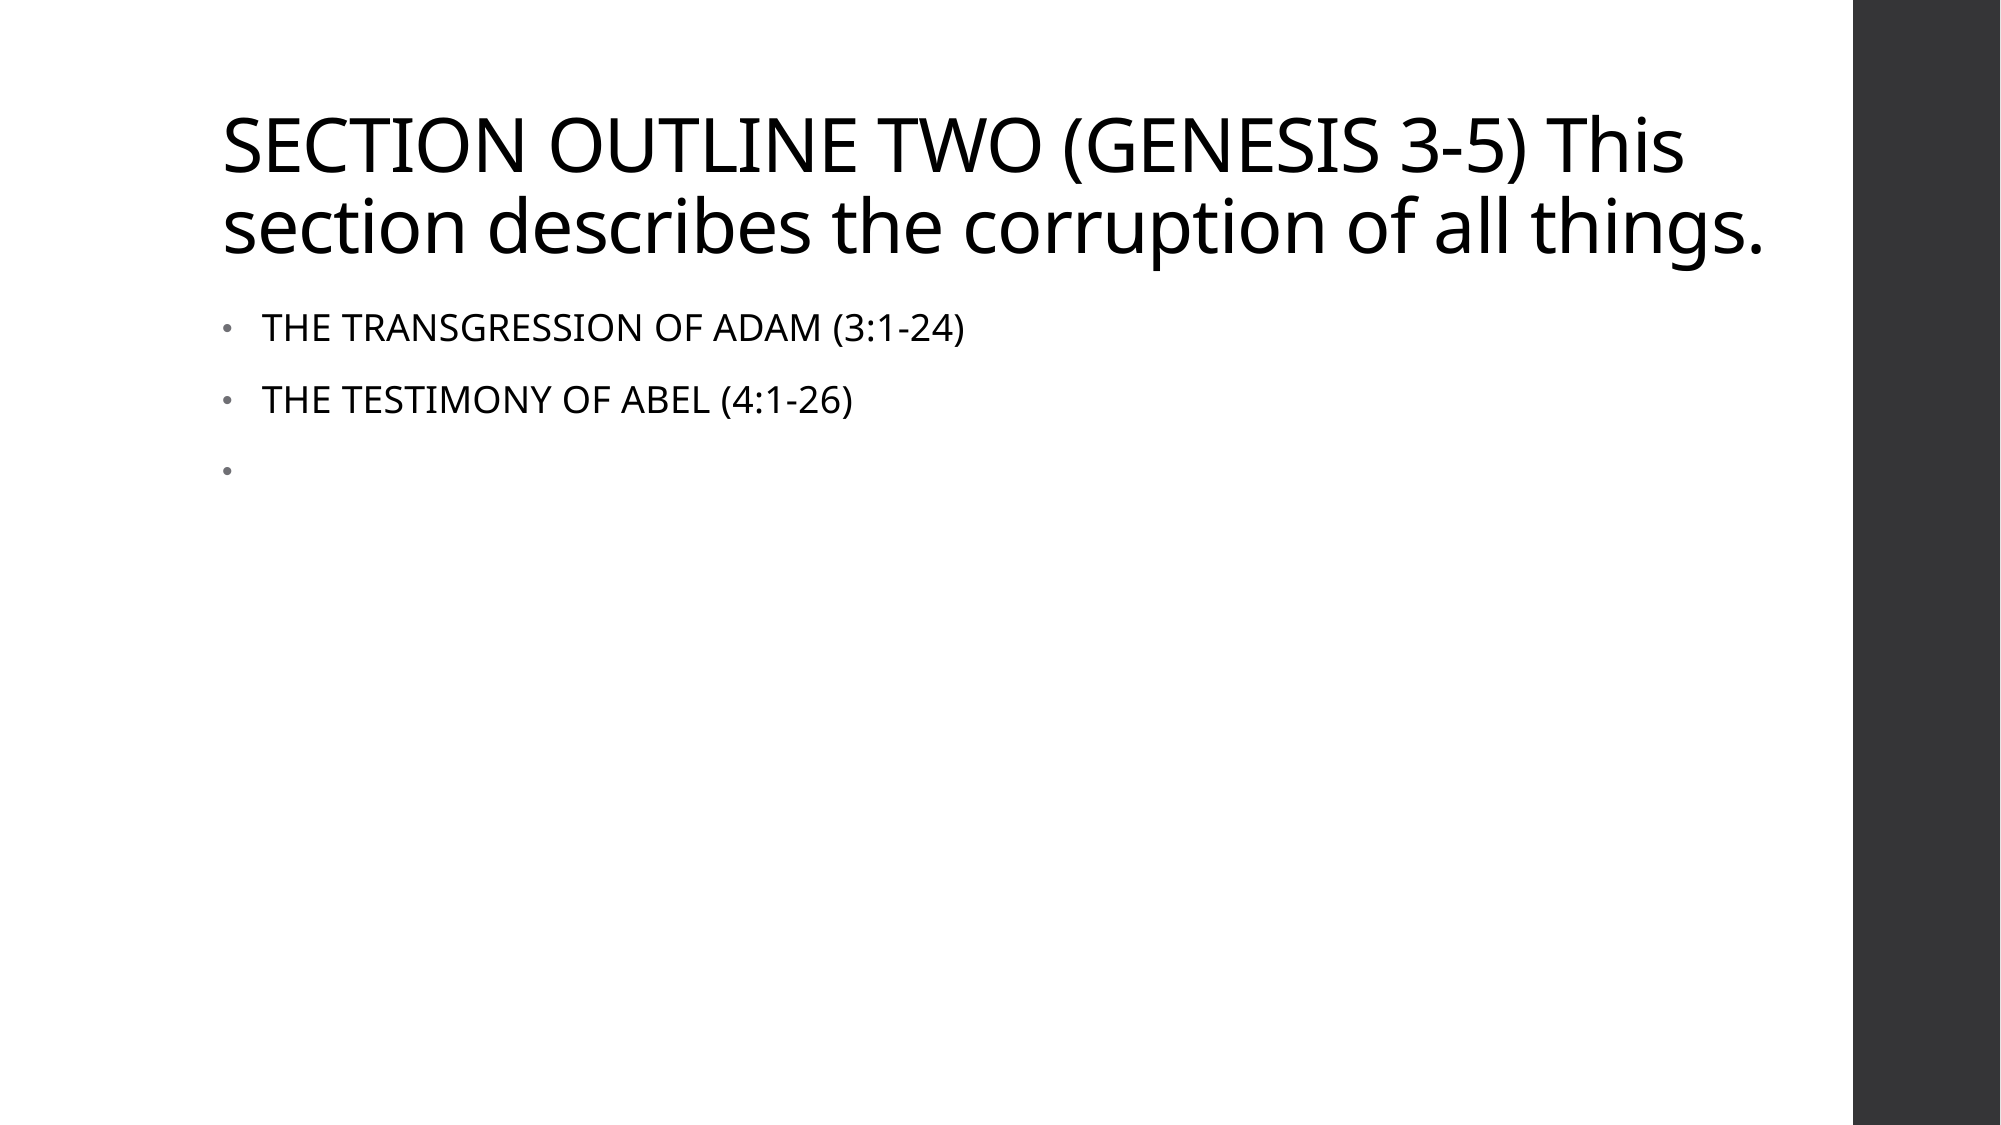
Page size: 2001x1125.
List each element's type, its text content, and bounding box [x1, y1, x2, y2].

title SECTION OUTLINE TWO (GENESIS 3-5) This section describes the corruption of all things. [206, 60, 1797, 278]
list THE TRANSGRESSION OF ADAM (3:1-24) THE TESTIMONY OF ABEL (4:1-26) [206, 299, 1617, 1014]
